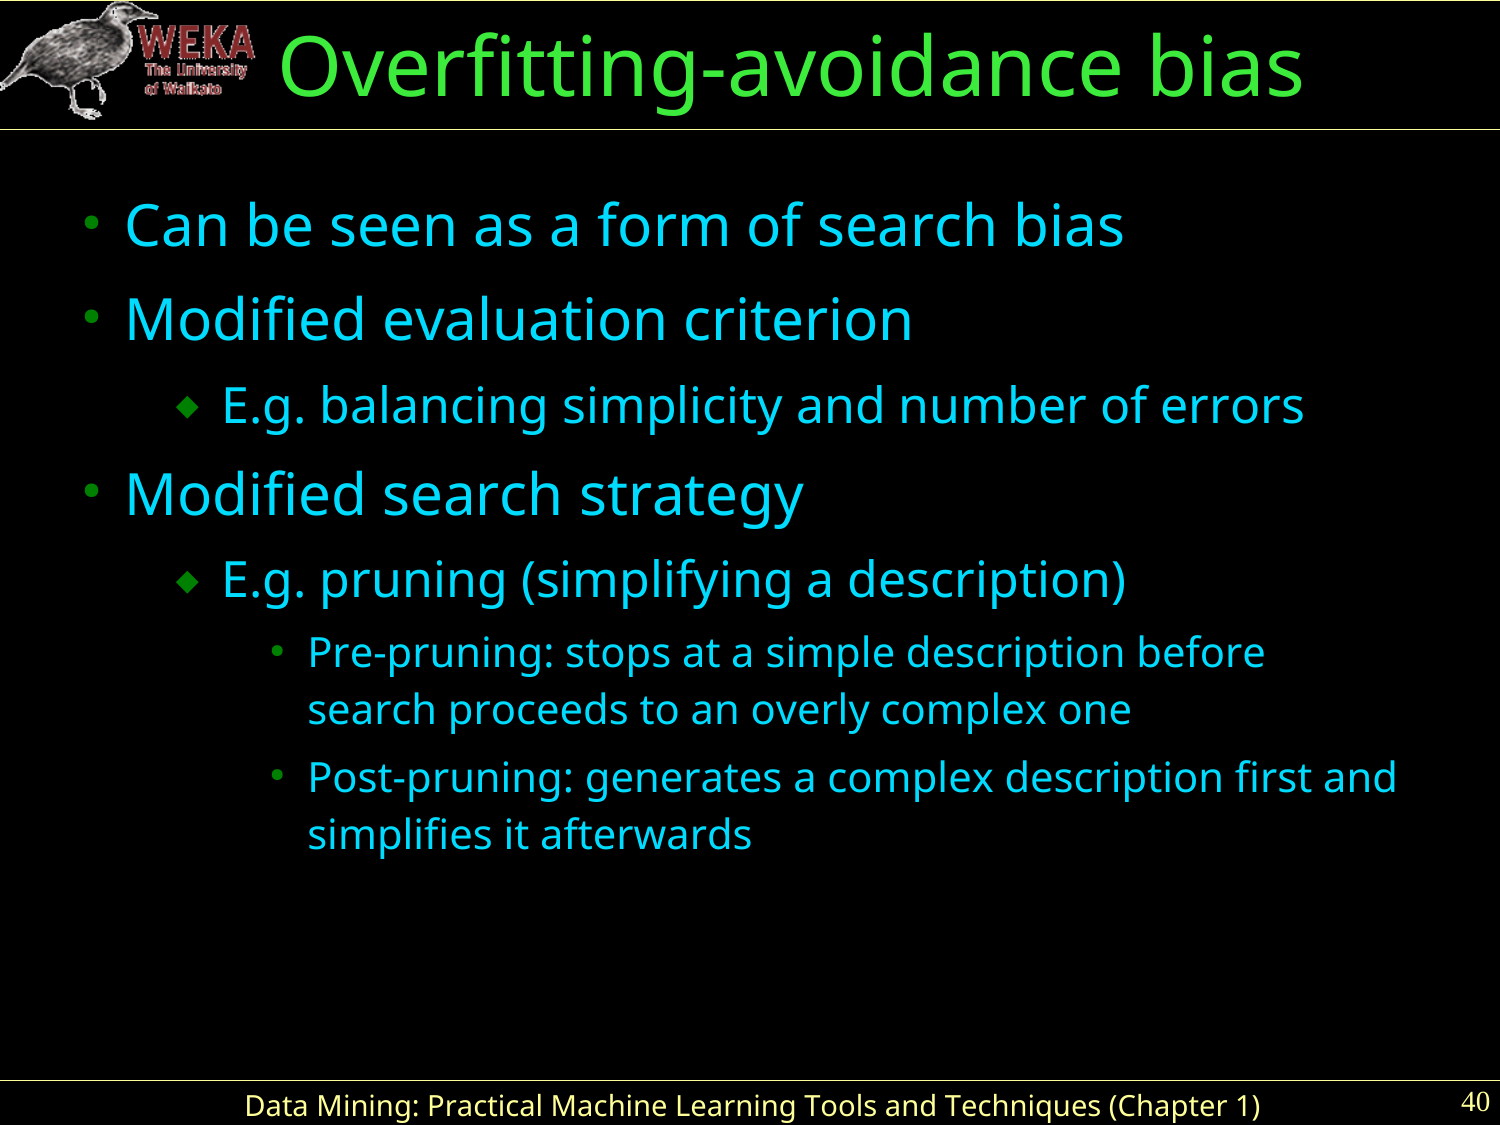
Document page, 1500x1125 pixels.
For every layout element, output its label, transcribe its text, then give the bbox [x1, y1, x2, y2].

picture [0, 1, 263, 129]
list Can be seen as a form of search bias Modified evaluation criterion E.g. balancing simplicity and number of errors Modified search strategy E.g. pruning (simplifying a description) Pre-pruning: stops at a simple description before search proceeds to an overly complex one Post-pruning: generates a complex description first and simplifies it afterwards [67, 177, 1418, 1093]
title Overfitting-avoidance bias [263, 0, 1500, 159]
